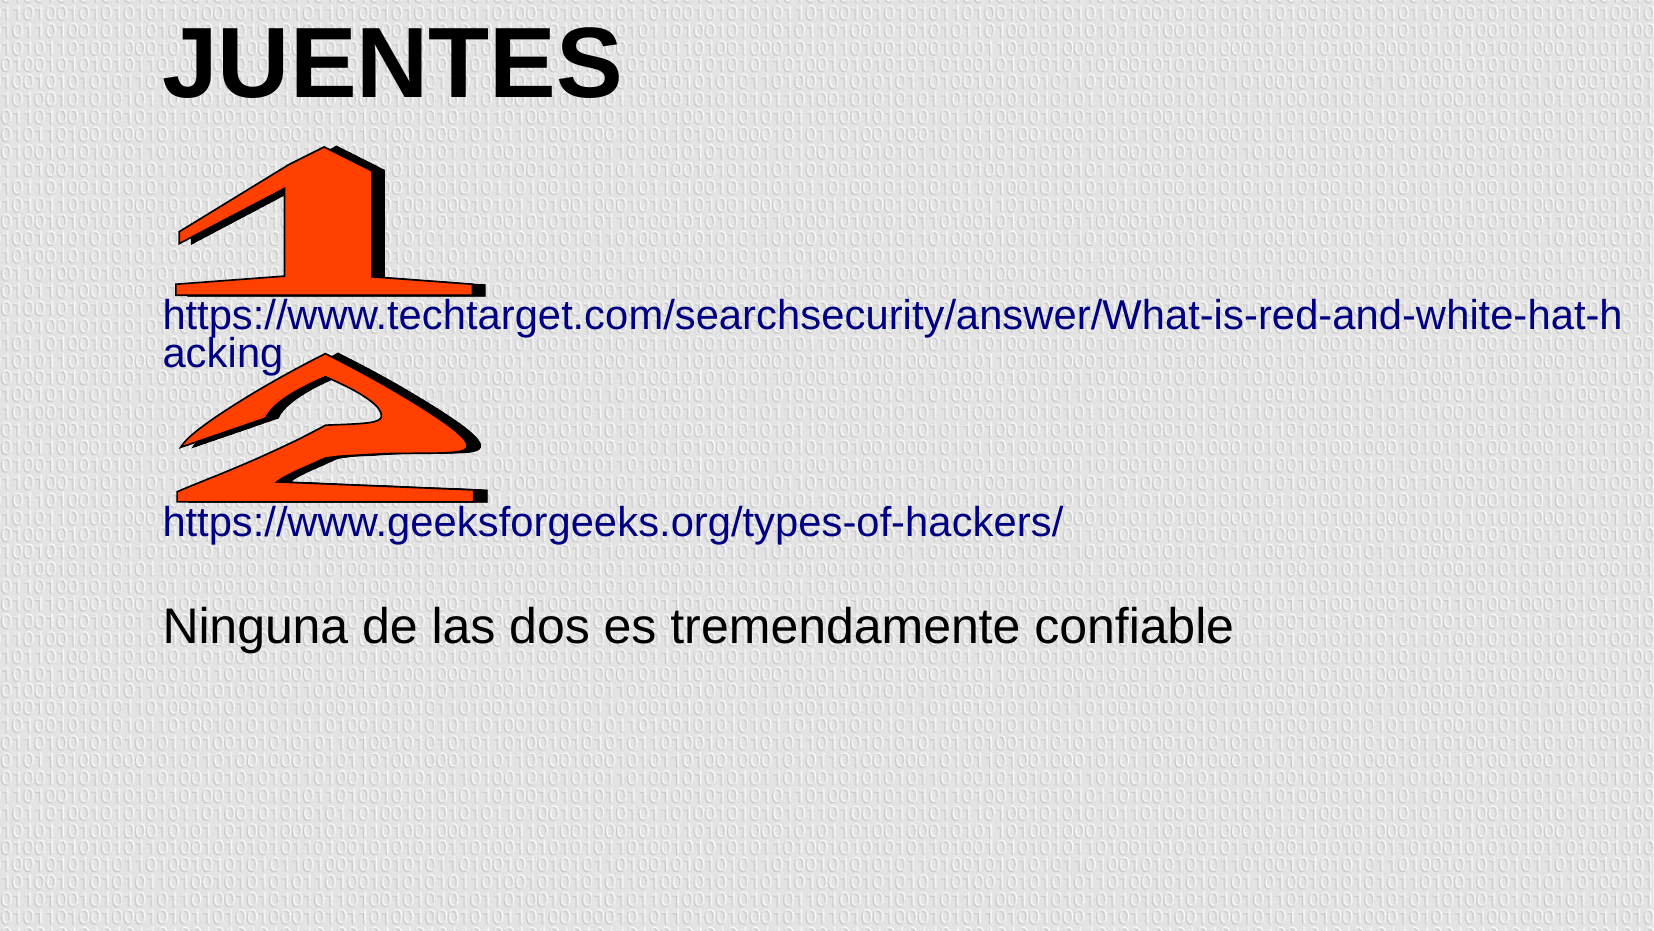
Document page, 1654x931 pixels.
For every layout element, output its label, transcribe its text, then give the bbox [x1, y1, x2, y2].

text_box Ninguna de las dos es tremendamente confiable [147, 590, 1349, 718]
text_box https://www.techtarget.com/searchsecurity/answer/What-is-red-and-white-hat-hacking [147, 284, 1640, 355]
text_box JUENTES [147, 0, 639, 127]
text_box 2 [177, 353, 474, 502]
text_box 1 [175, 146, 473, 296]
picture [0, 0, 1654, 931]
text_box https://www.geeksforgeeks.org/types-of-hackers/ [147, 490, 1134, 562]
